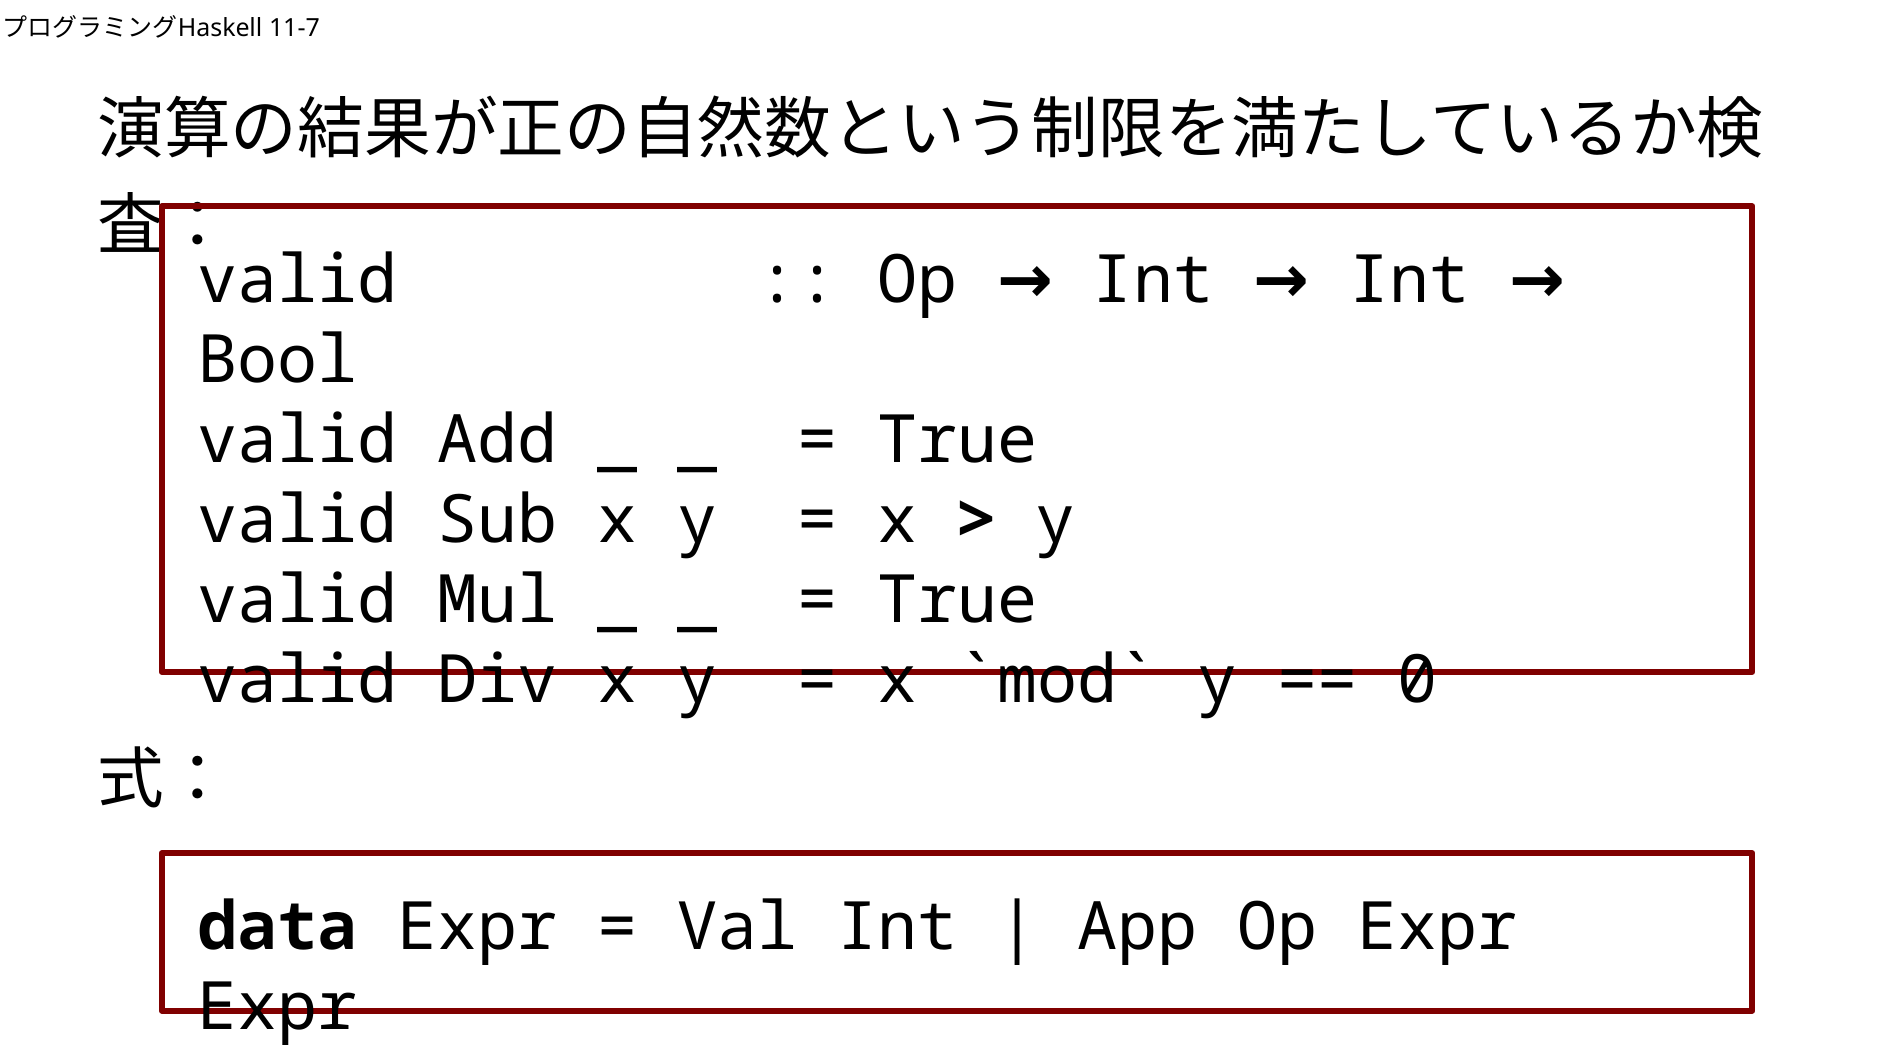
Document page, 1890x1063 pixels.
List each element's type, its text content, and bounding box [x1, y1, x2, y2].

list 演算の結果が正の自然数という制限を満たしているか検査： [94, 71, 1796, 146]
text_box valid :: Op → Int → Int → Bool valid Add _ _ = True valid Sub x y = x > y valid Mul _ _ = True valid Div x y = x `mod` y == 0 [161, 206, 1753, 672]
text_box data Expr = Val Int | App Op Expr Expr [161, 853, 1753, 1011]
list 式： [94, 722, 1796, 797]
